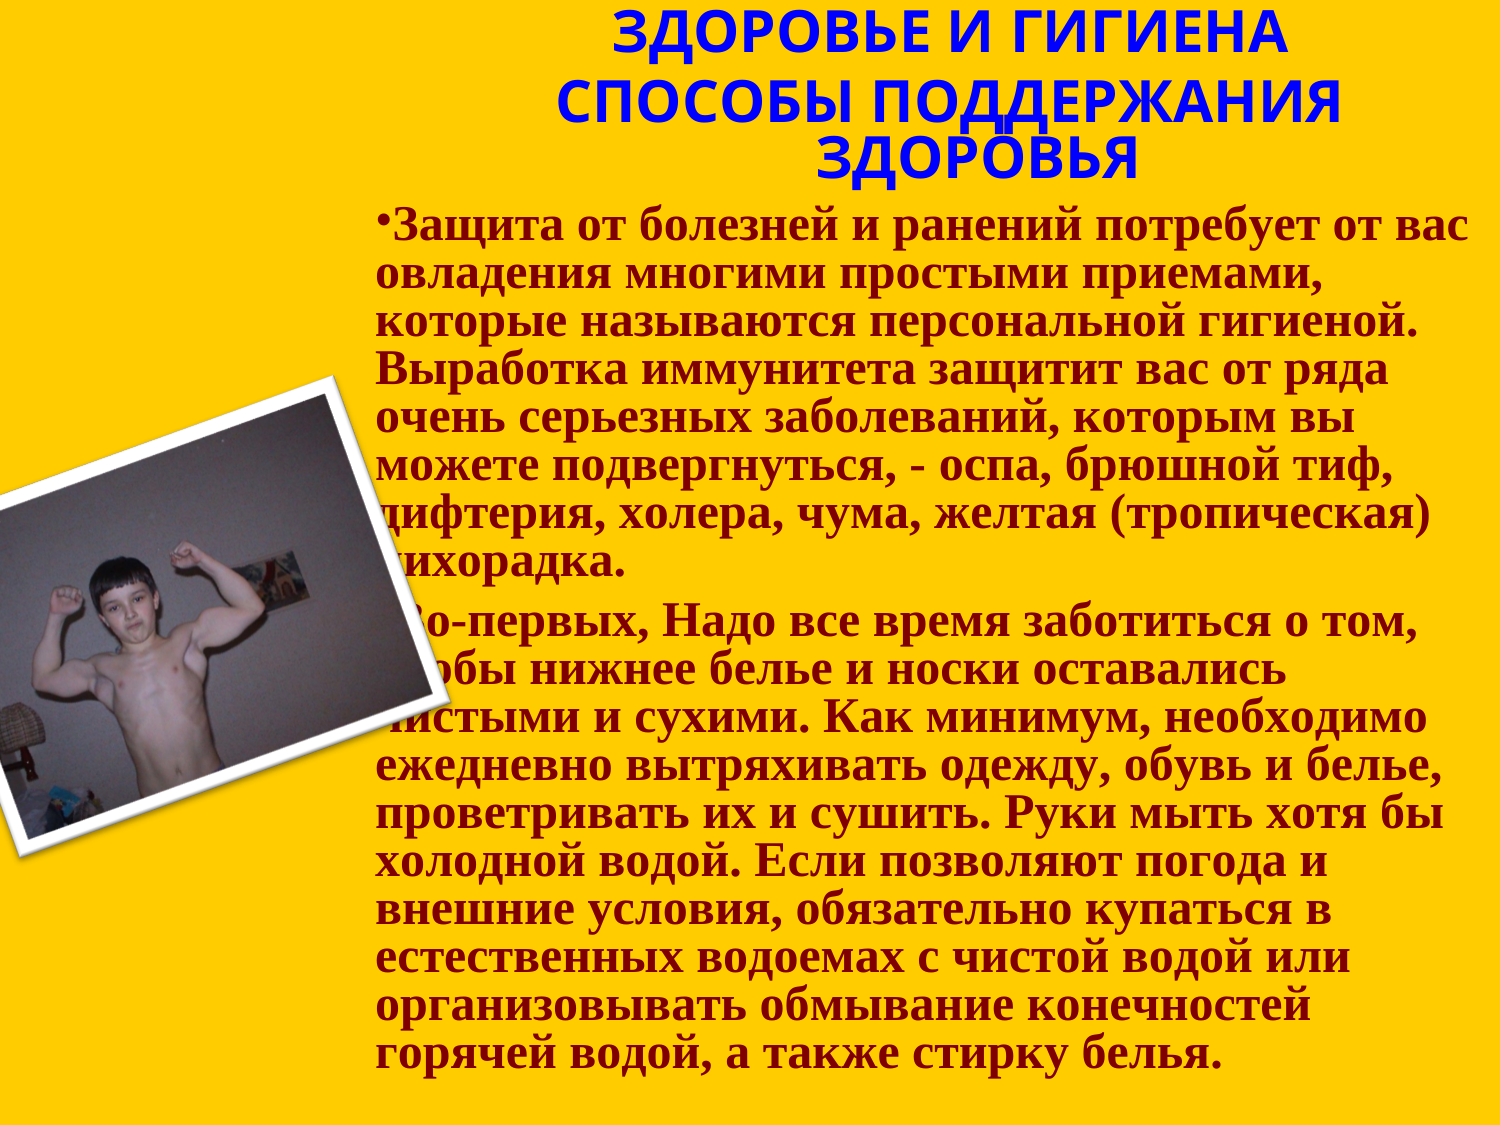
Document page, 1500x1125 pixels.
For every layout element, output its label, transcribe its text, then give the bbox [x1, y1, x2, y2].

list ЗДОРОВЬЕ И ГИГИЕНА СПОСОБЫ ПОДДЕРЖАНИЯ ЗДОРОВЬЯ Защита от болезней и ранений потребует от вас овладения многими простыми приемами, которые называются персональной гигиеной. Выработка иммунитета защитит вас от ряда очень серьезных заболеваний, которым вы можете подвергнуться, - оспа, брюшной тиф, дифтерия, холера, чума, желтая (тропическая) лихорадка. Во-первых, Надо все время заботиться о том, чтобы нижнее белье и носки оставались чистыми и сухими. Как минимум, необходимо ежедневно вытряхивать одежду, обувь и белье, проветривать их и сушить. Руки мыть хотя бы холодной водой. Если позволяют погода и внешние условия, обязательно купаться в естественных водоемах с чистой водой или организовывать обмывание конечностей горячей водой, а также стирку белья. [360, 0, 1500, 1125]
picture [0, 366, 462, 872]
